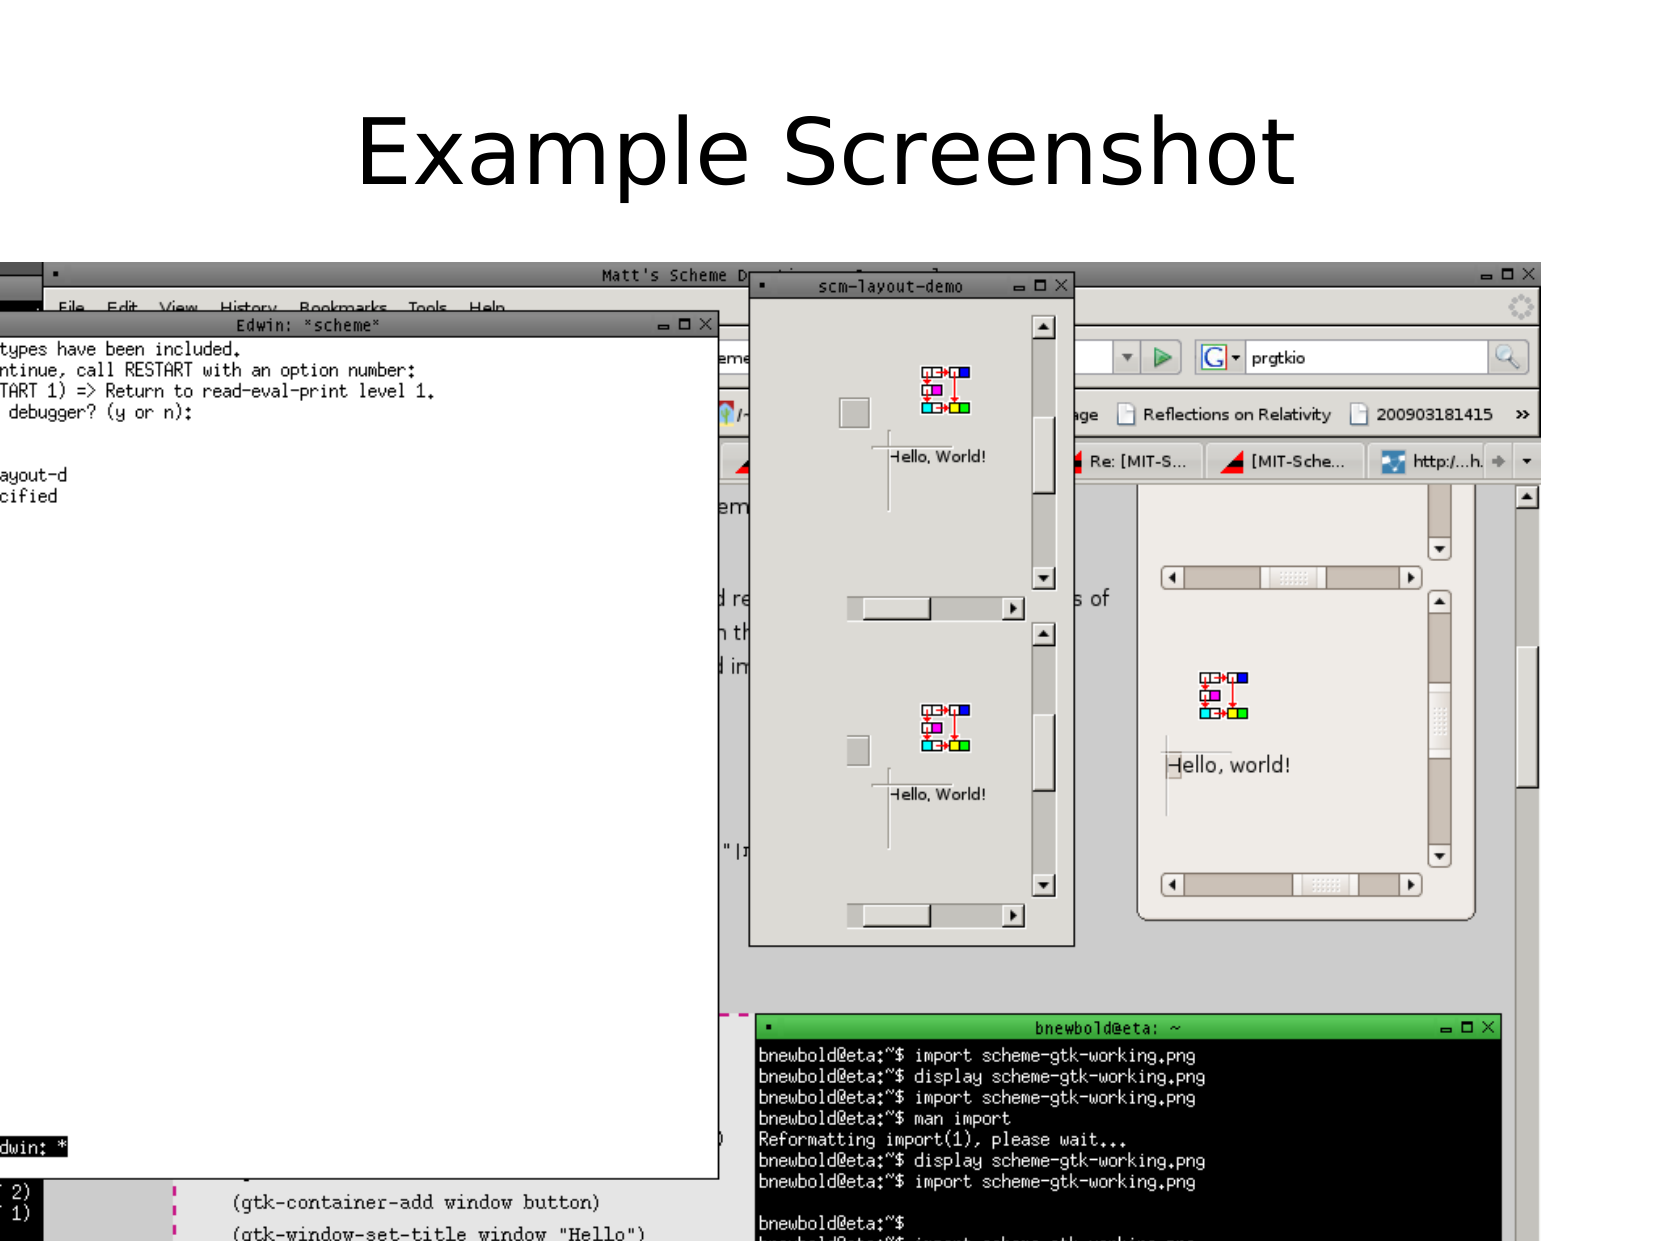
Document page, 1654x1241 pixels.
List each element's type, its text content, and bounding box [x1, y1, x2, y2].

title Example Screenshot [82, 49, 1571, 257]
picture [0, 262, 1541, 1241]
